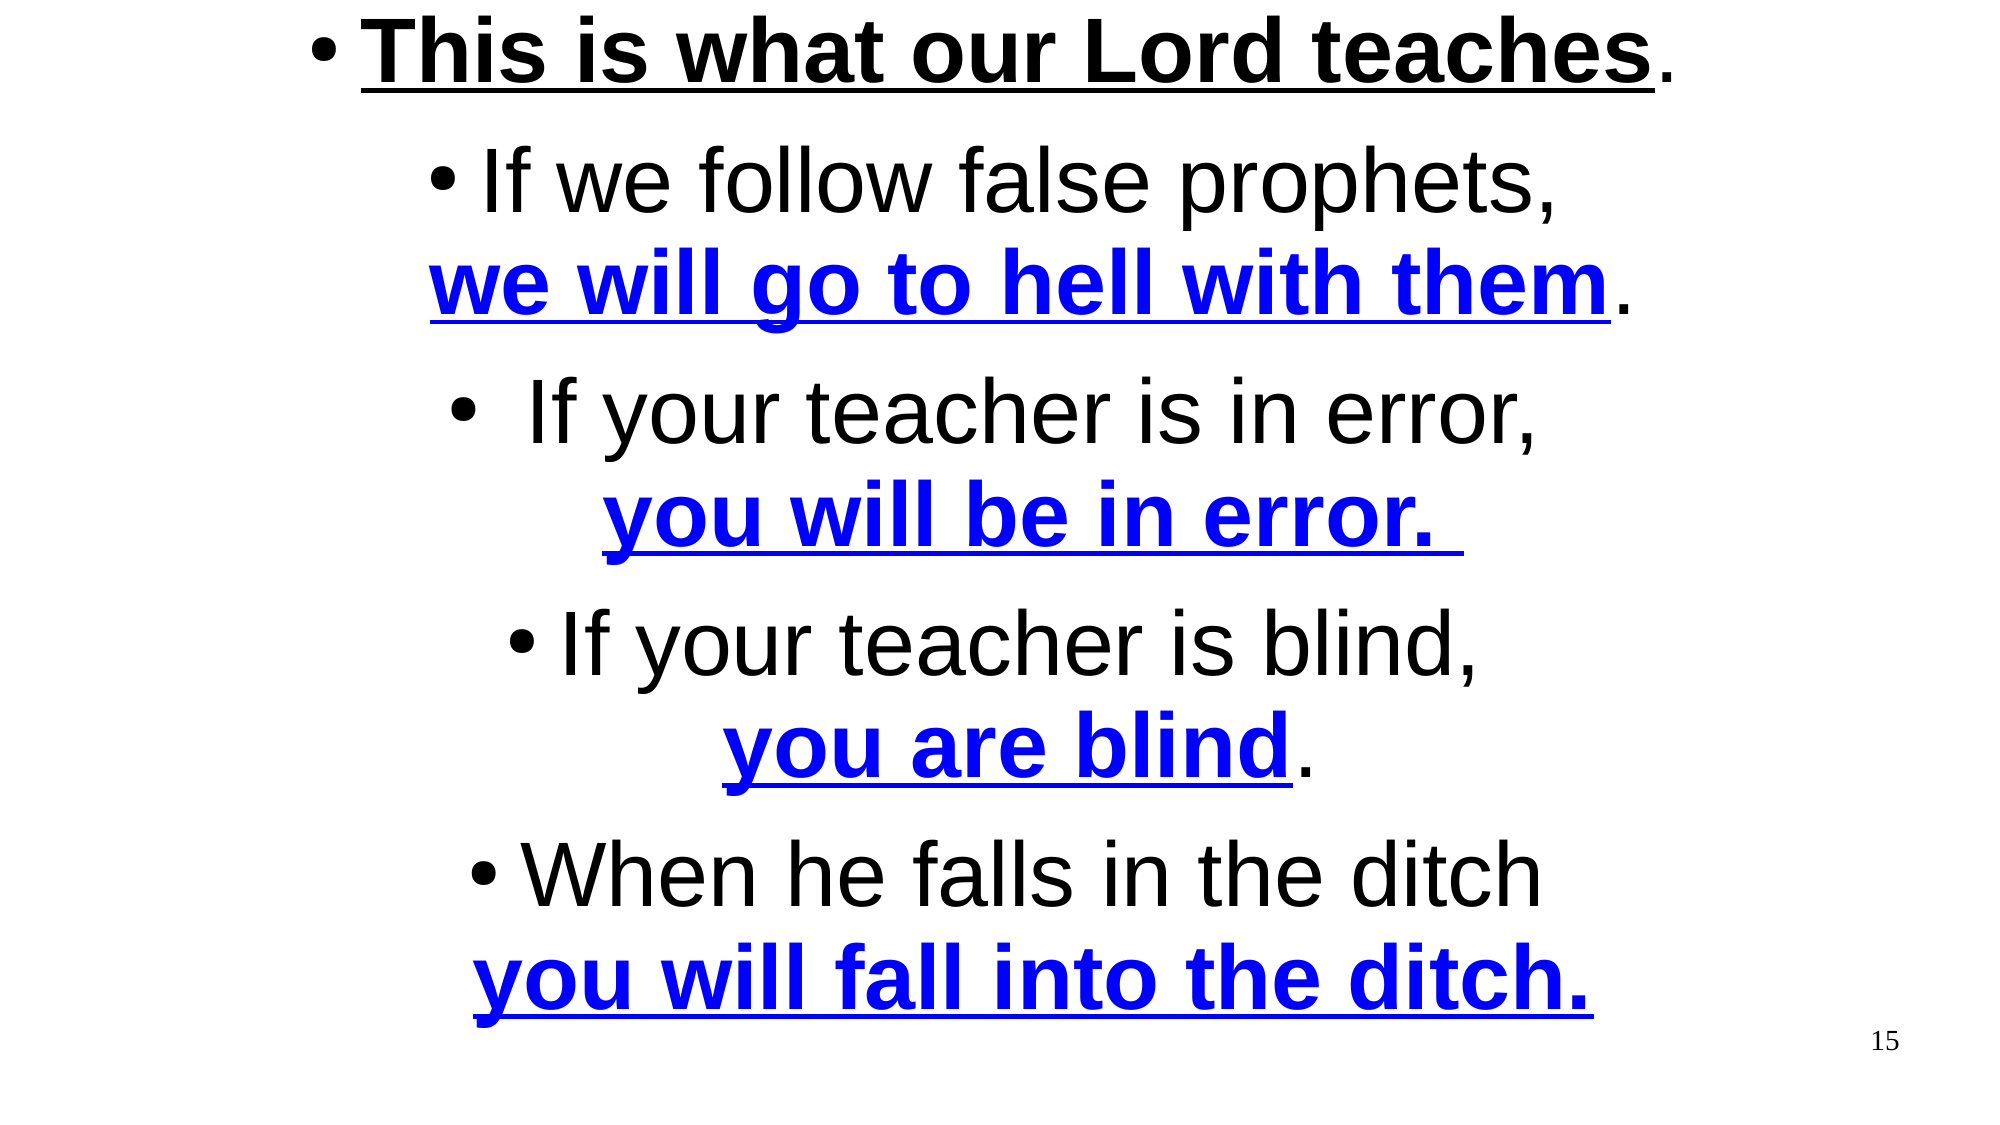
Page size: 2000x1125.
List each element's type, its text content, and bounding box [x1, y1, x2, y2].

list This is what our Lord teaches. If we follow false prophets, we will go to hell with them. If your teacher is in error, you will be in error. If your teacher is blind, you are blind. When he falls in the ditch you will fall into the ditch. [0, 0, 1996, 1123]
